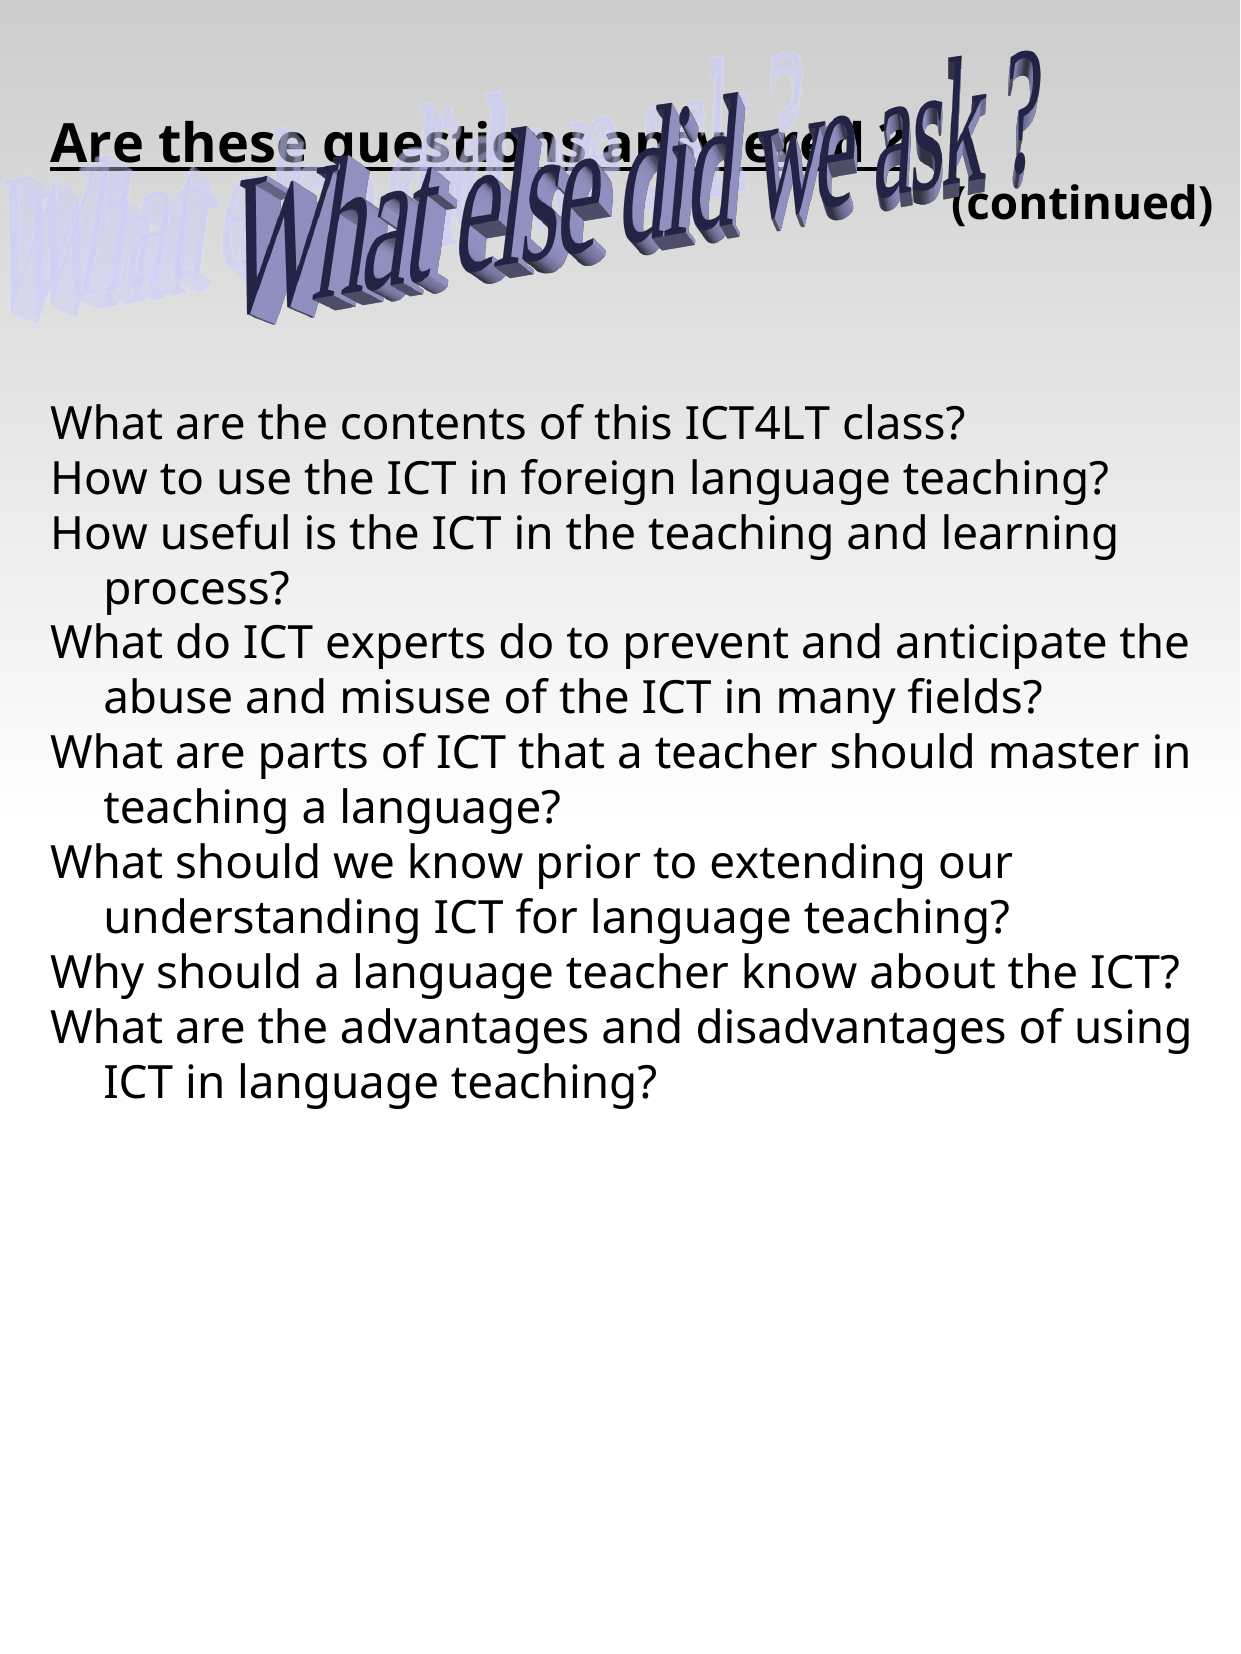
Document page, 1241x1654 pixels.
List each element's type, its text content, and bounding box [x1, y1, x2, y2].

text_box Are these questions answered ? (continued) What are the contents of this ICT4LT class? How to use the ICT in foreign language teaching? How useful is the ICT in the teaching and learning process? What do ICT experts do to prevent and anticipate the abuse and misuse of the ICT in many fields? What are parts of ICT that a teacher should master in teaching a language? What should we know prior to extending our understanding ICT for language teaching? Why should a language teacher know about the ICT? What are the advantages and disadvantages of using ICT in language teaching? [17, 101, 1229, 1446]
